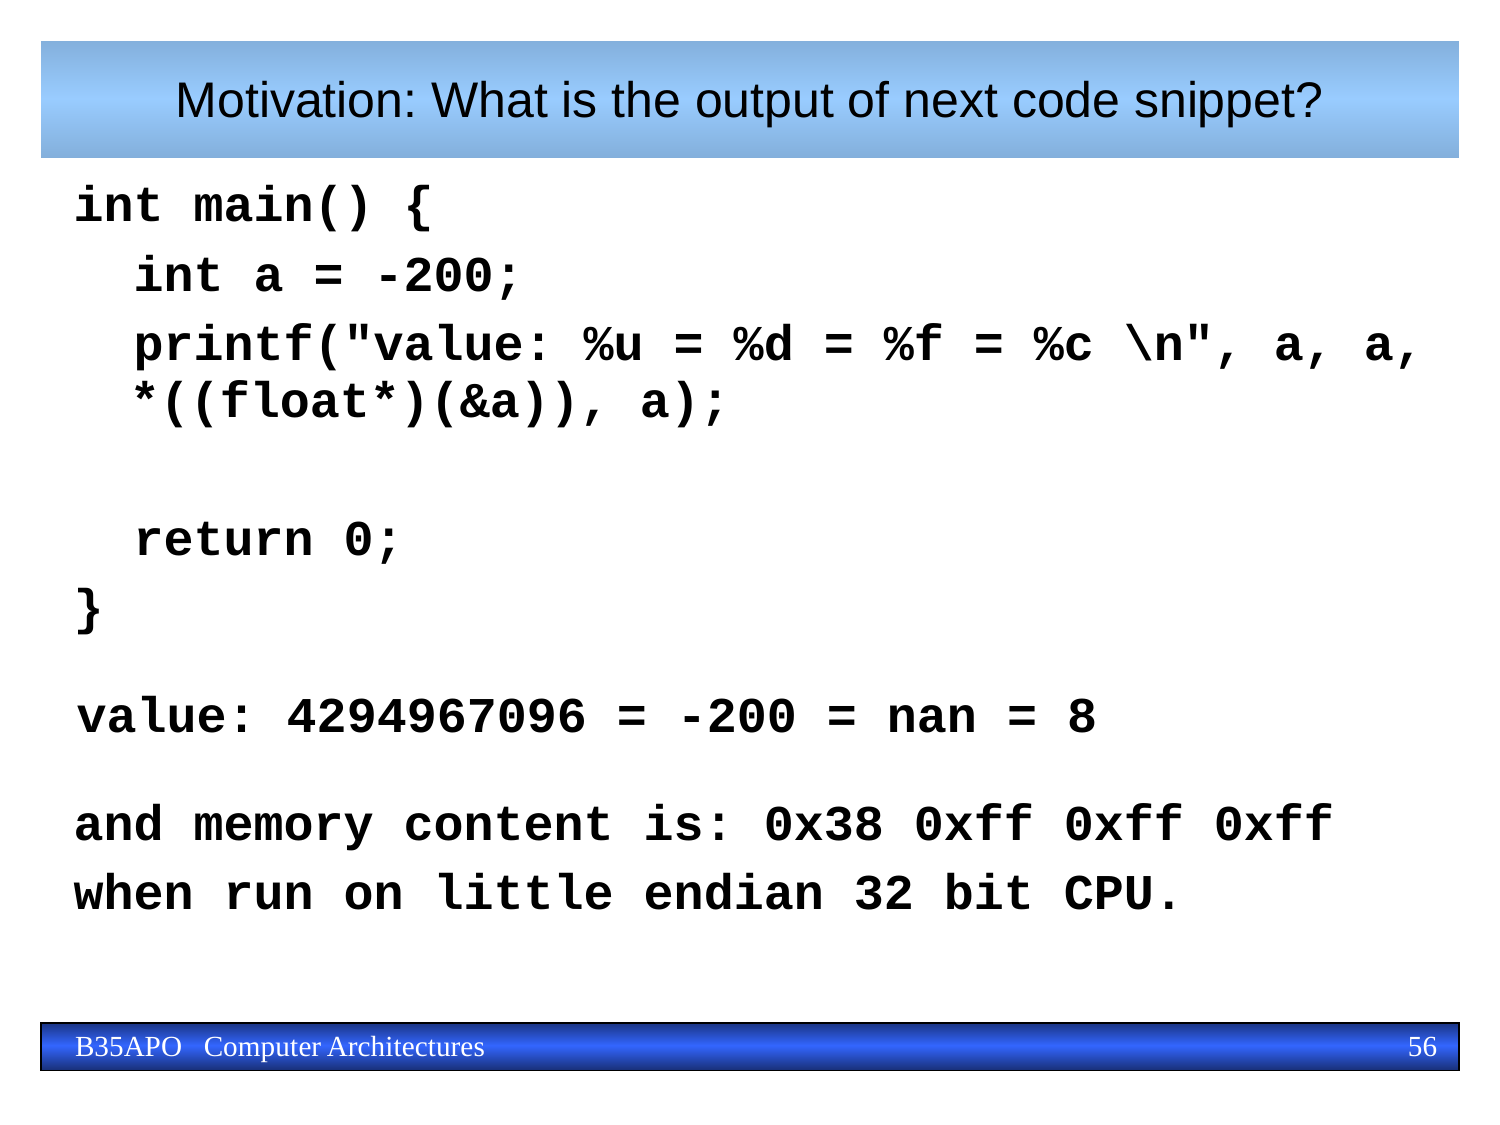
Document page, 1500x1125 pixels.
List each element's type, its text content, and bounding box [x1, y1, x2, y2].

list int main() { int a = -200; printf("value: %u = %d = %f = %c \n", a, a, *((float*)(&a)), a); return 0; } value: 4294967096 = -200 = nan = 8 and memory content is: 0x38 0xff 0xff 0xff when run on little endian 32 bit CPU. [58, 172, 1465, 1038]
title Motivation: What is the output of next code snippet? [41, 41, 1459, 158]
